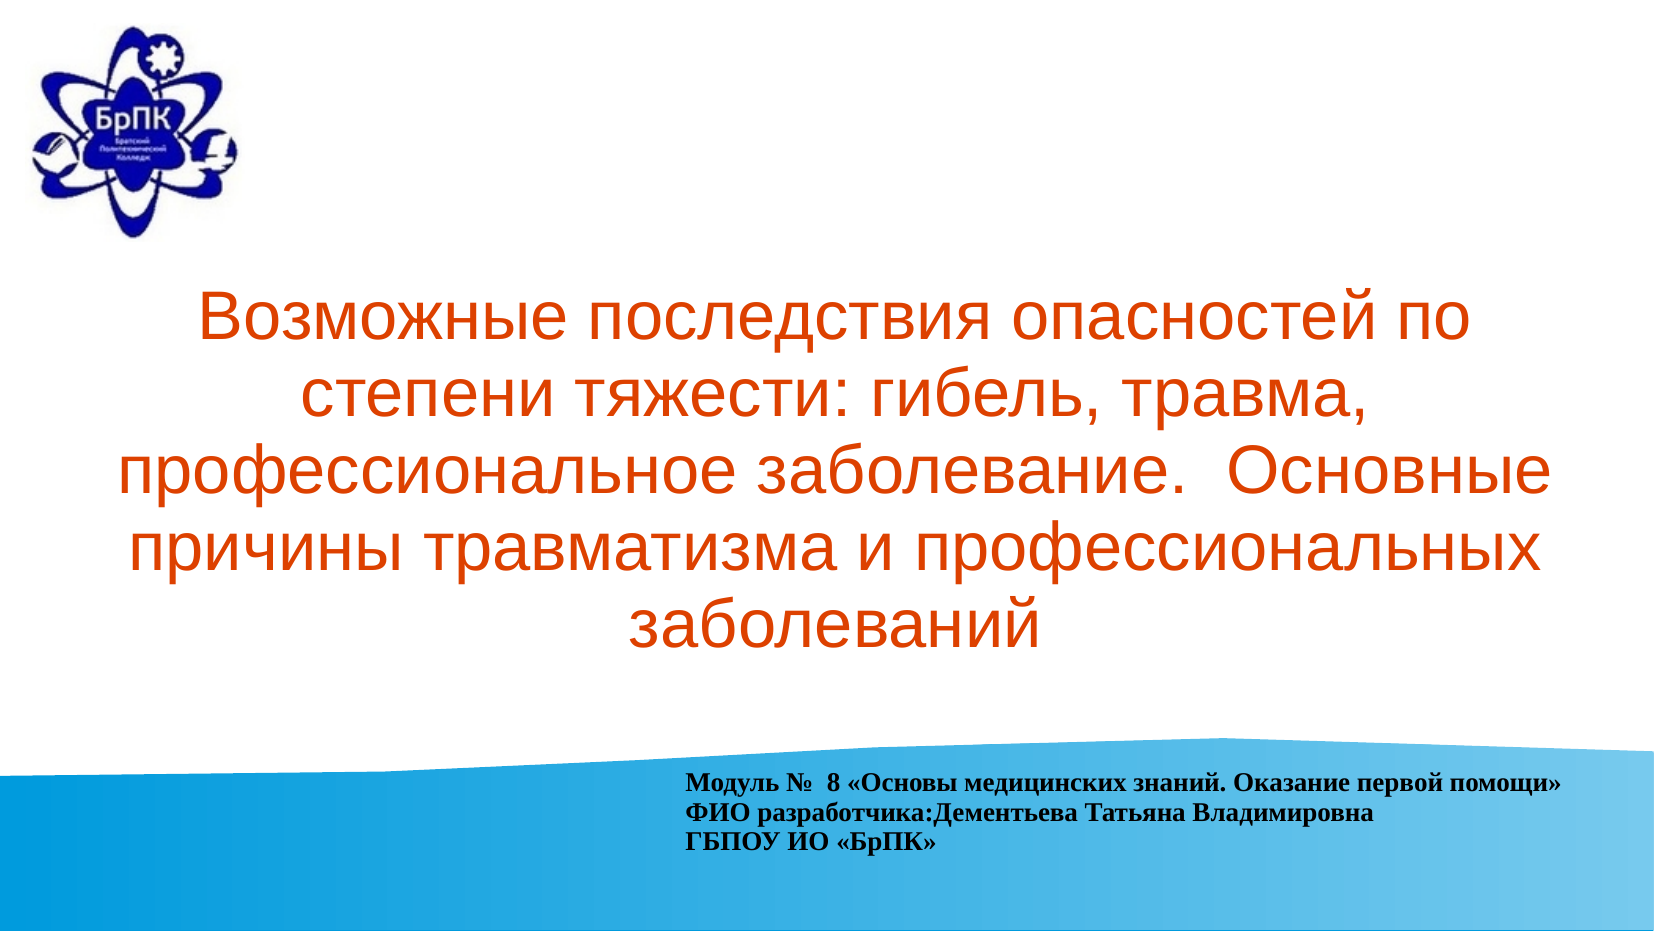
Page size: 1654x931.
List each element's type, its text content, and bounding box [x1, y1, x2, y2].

picture [25, 23, 245, 242]
title Возможные последствия опасностей по степени тяжести: гибель, травма, профессиональное заболевание. Основные причины травматизма и профессиональных заболеваний [97, 277, 1574, 662]
text_box Модуль № 8 «Основы медицинских знаний. Оказание первой помощи» ФИО разработчика:Дементьева Татьяна Владимировна ГБПОУ ИО «БрПК» [670, 759, 1584, 864]
